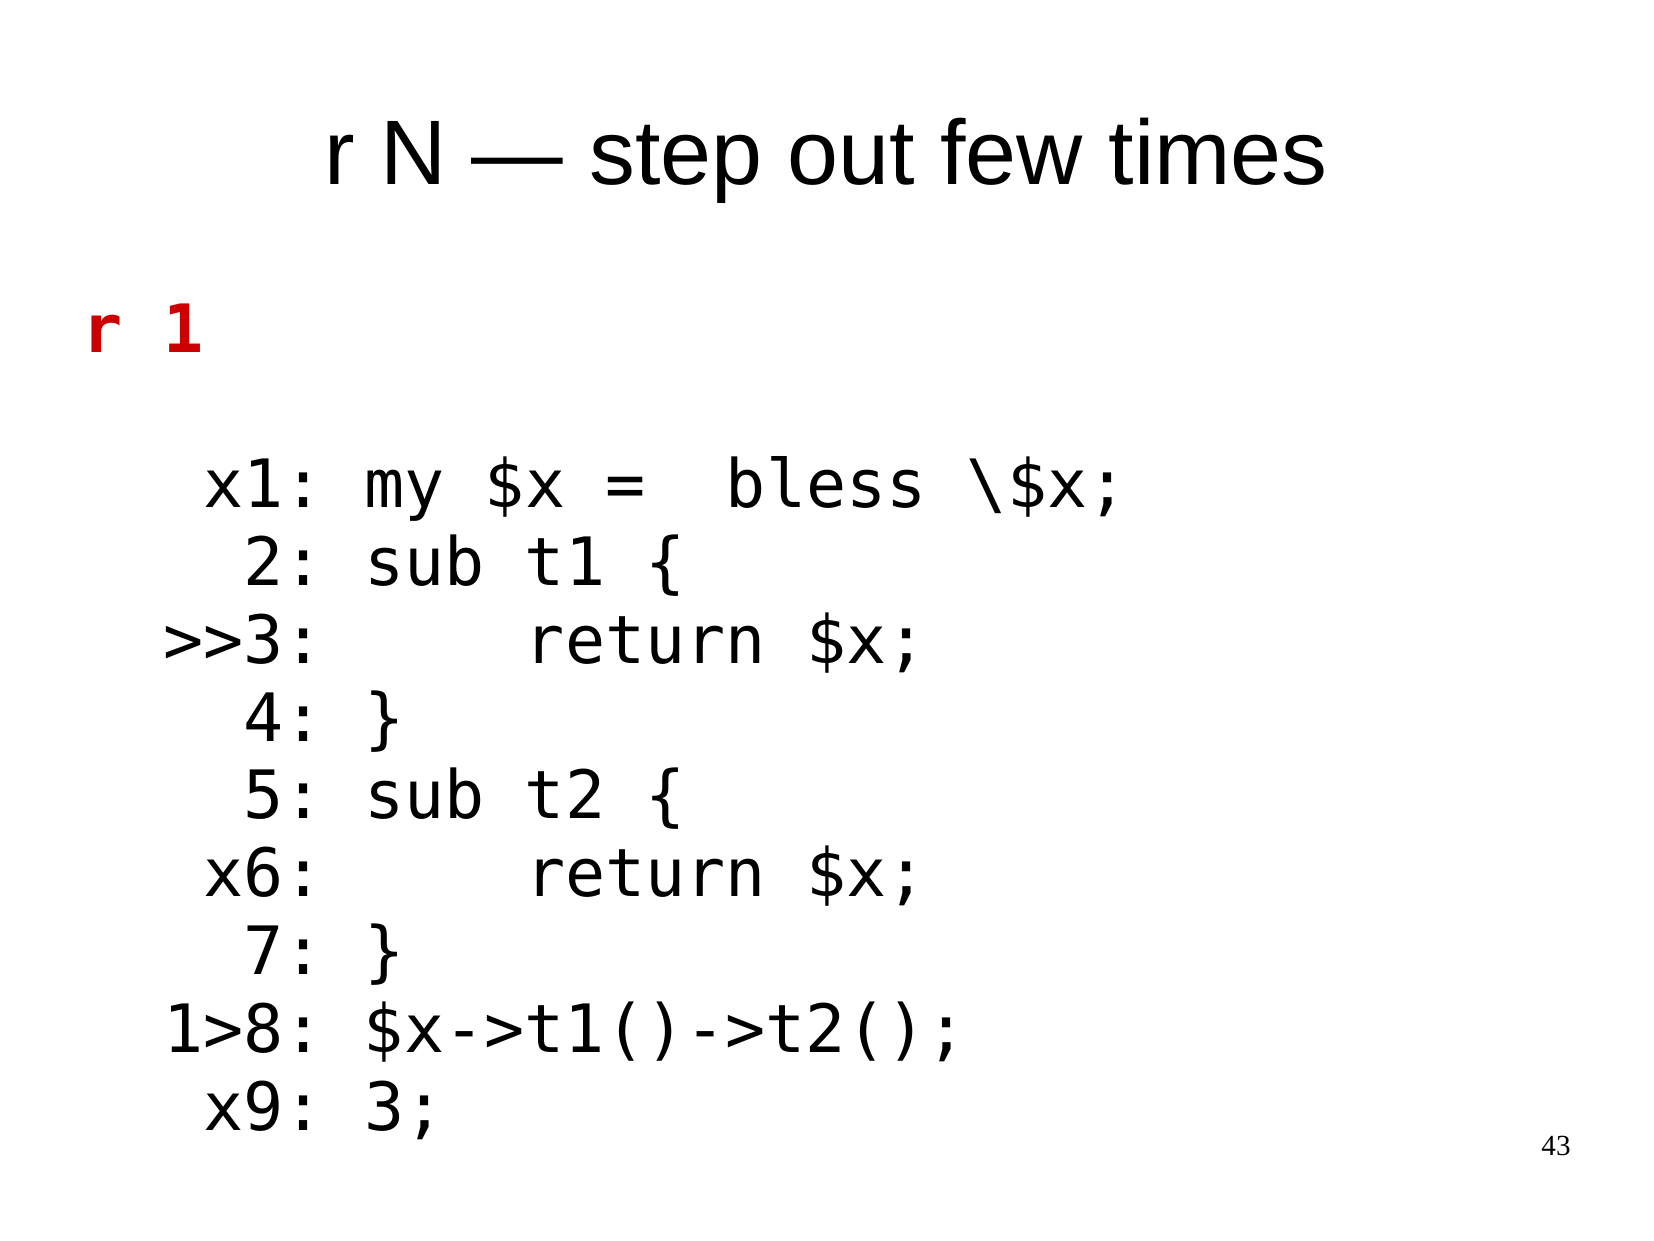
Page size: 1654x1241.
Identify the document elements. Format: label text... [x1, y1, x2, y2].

title r N — step out few times [82, 49, 1571, 257]
subtitle r 1 x1: my $x = bless \$x; 2: sub t1 { >>3: return $x; 4: } 5: sub t2 { x6: return $x; 7: } 1>8: $x->t1()->t2(); x9: 3; [82, 290, 1571, 1224]
